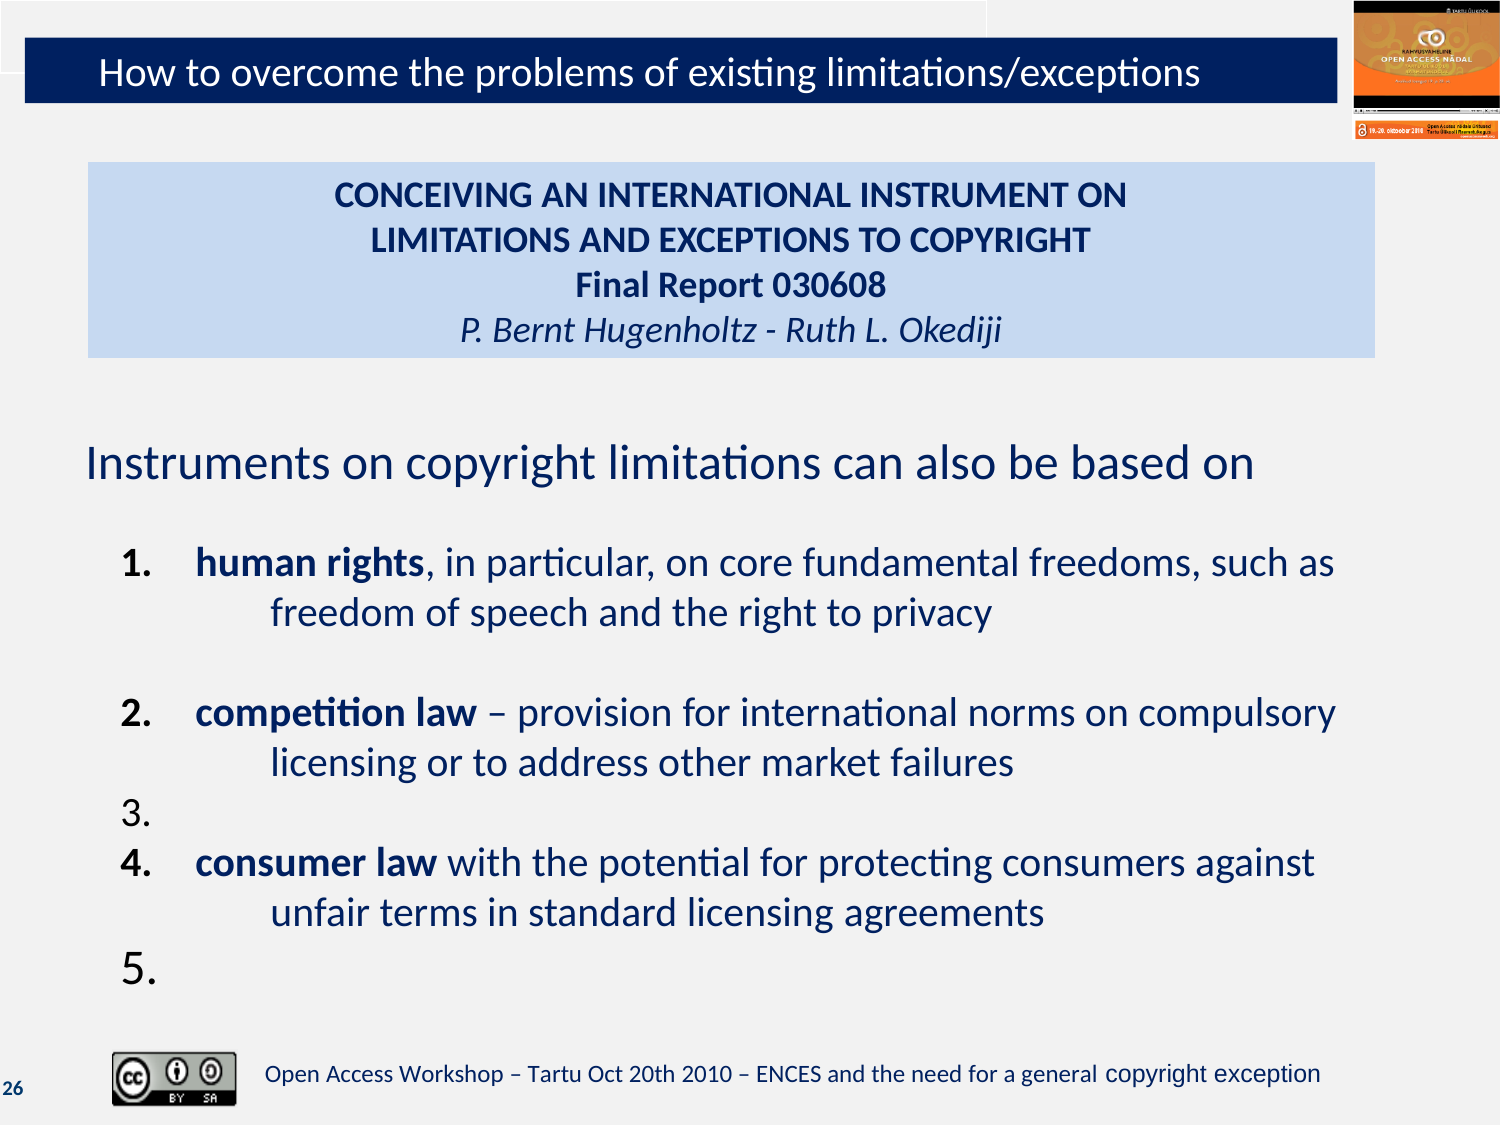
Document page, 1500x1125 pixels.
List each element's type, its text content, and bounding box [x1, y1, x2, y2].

text_box human rights, in particular, on core fundamental freedoms, such as freedom of speech and the right to privacy competition law – provision for international norms on compulsory licensing or to address other market failures consumer law with the potential for protecting consumers against unfair terms in standard licensing agreements [105, 527, 1418, 1079]
text_box How to overcome the problems of existing limitations/exceptions [24, 37, 1338, 104]
text_box Instruments on copyright limitations can also be based on [70, 421, 1383, 504]
text_box CONCEIVING AN INTERNATIONAL INSTRUMENT ON LIMITATIONS AND EXCEPTIONS TO COPYRIGHT Final Report 030608 P. Bernt Hugenholtz - Ruth L. Okediji [88, 162, 1375, 358]
